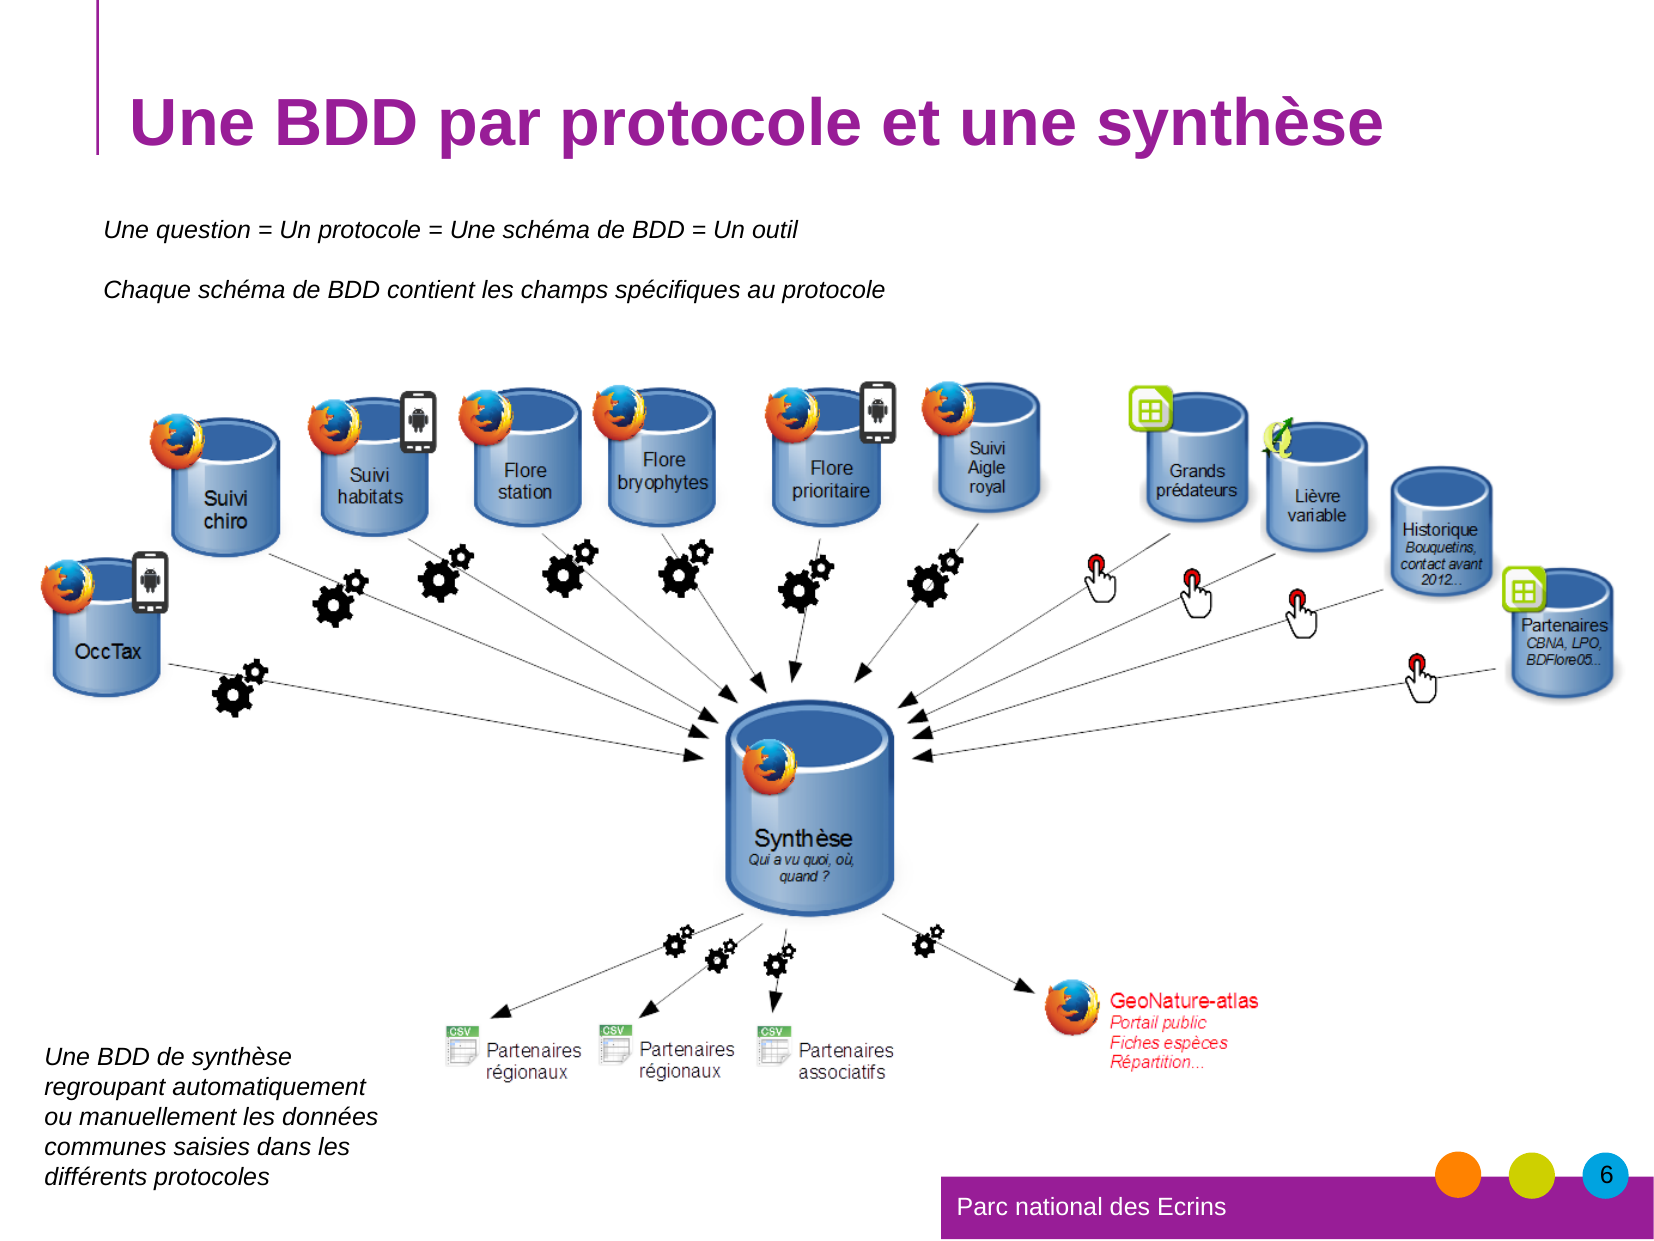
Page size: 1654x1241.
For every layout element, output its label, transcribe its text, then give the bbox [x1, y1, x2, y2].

title Une BDD par protocole et une synthèse [129, 11, 1619, 160]
text_box Une question = Un protocole = Une schéma de BDD = Un outil [88, 206, 1388, 255]
text_box Une BDD de synthèse regroupant automatiquement ou manuellement les données communes saisies dans les différents protocoles [29, 1033, 414, 1211]
picture [29, 354, 1629, 1098]
text_box Chaque schéma de BDD contient les champs spécifiques au protocole [88, 265, 1211, 314]
